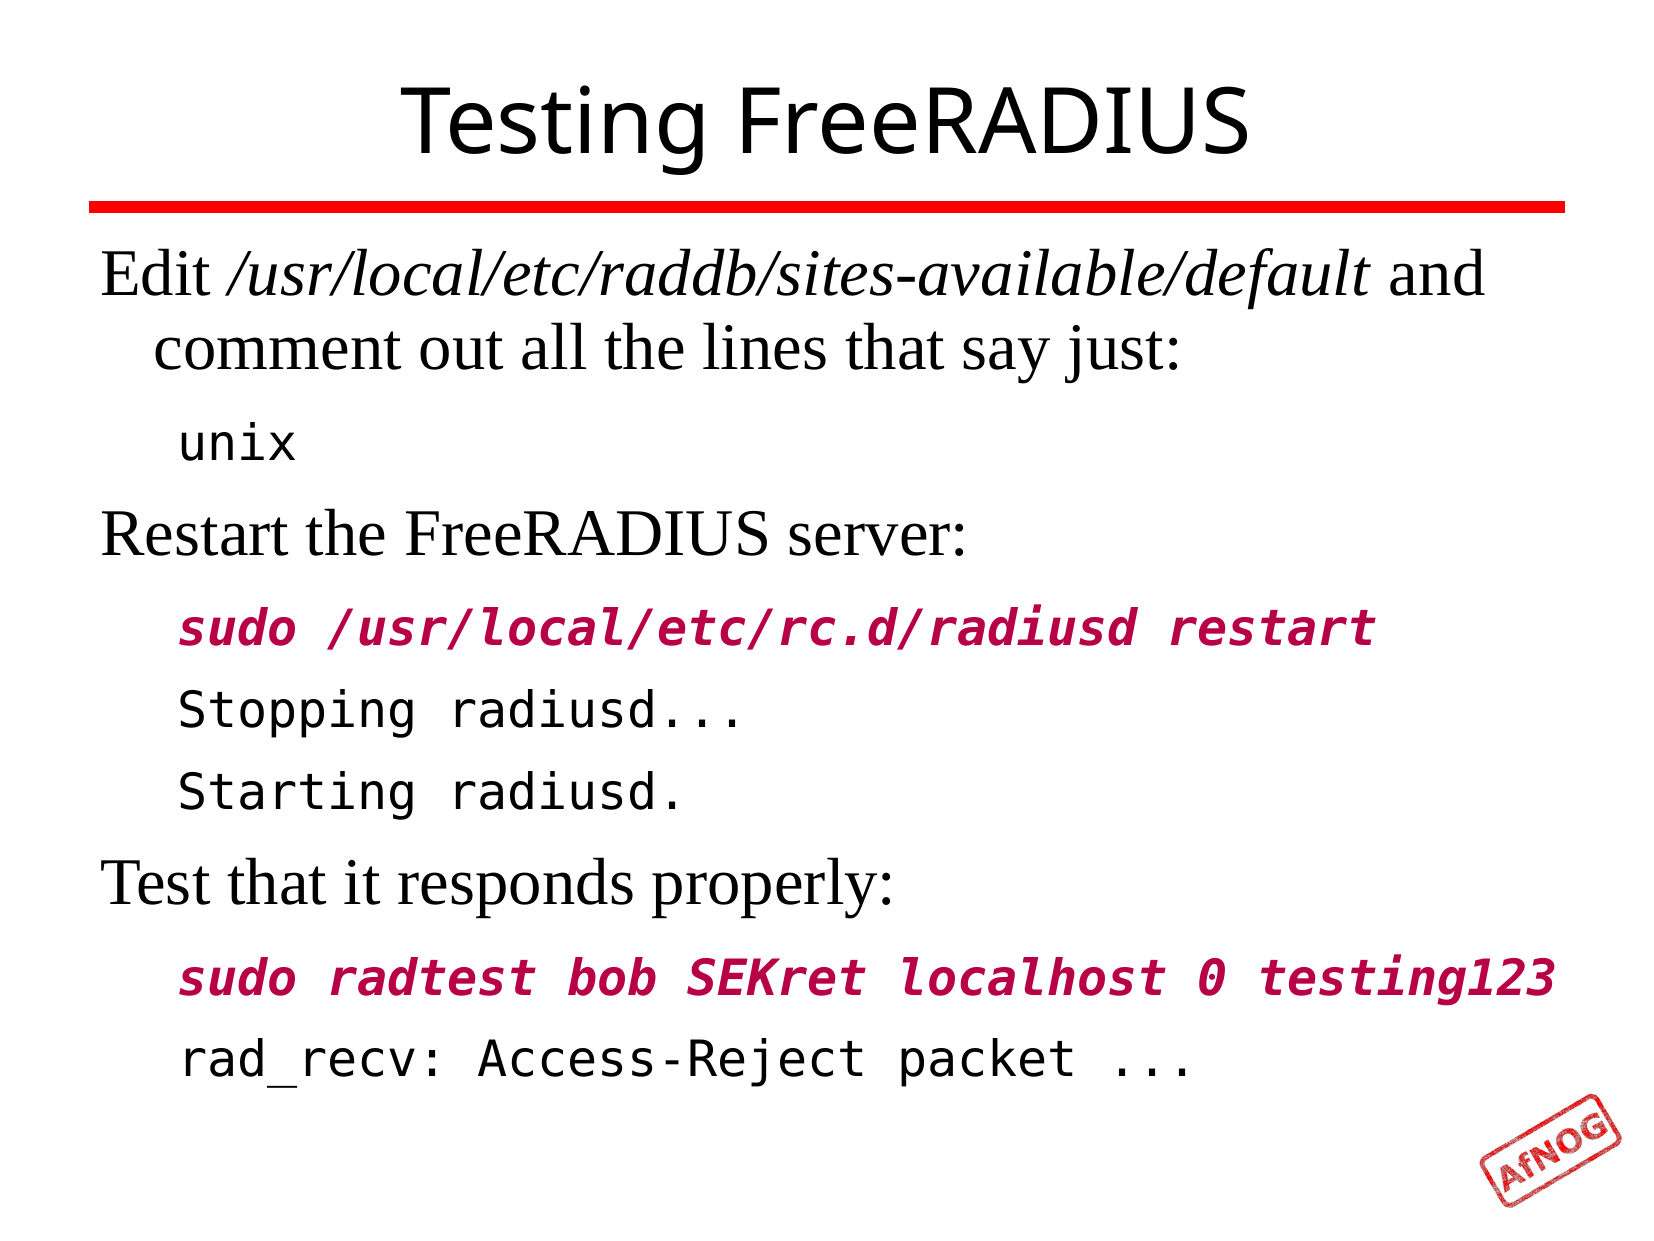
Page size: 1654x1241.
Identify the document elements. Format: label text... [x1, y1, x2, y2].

list Edit /usr/local/etc/raddb/sites-available/default and comment out all the lines that say just: unix Restart the FreeRADIUS server: sudo /usr/local/etc/rc.d/radiusd restart Stopping radiusd... Starting radiusd. Test that it responds properly: sudo radtest bob SEKret localhost 0 testing123 rad_recv: Access-Reject packet ... [82, 236, 1571, 1147]
picture [1476, 1090, 1625, 1211]
title Testing FreeRADIUS [88, 29, 1565, 207]
